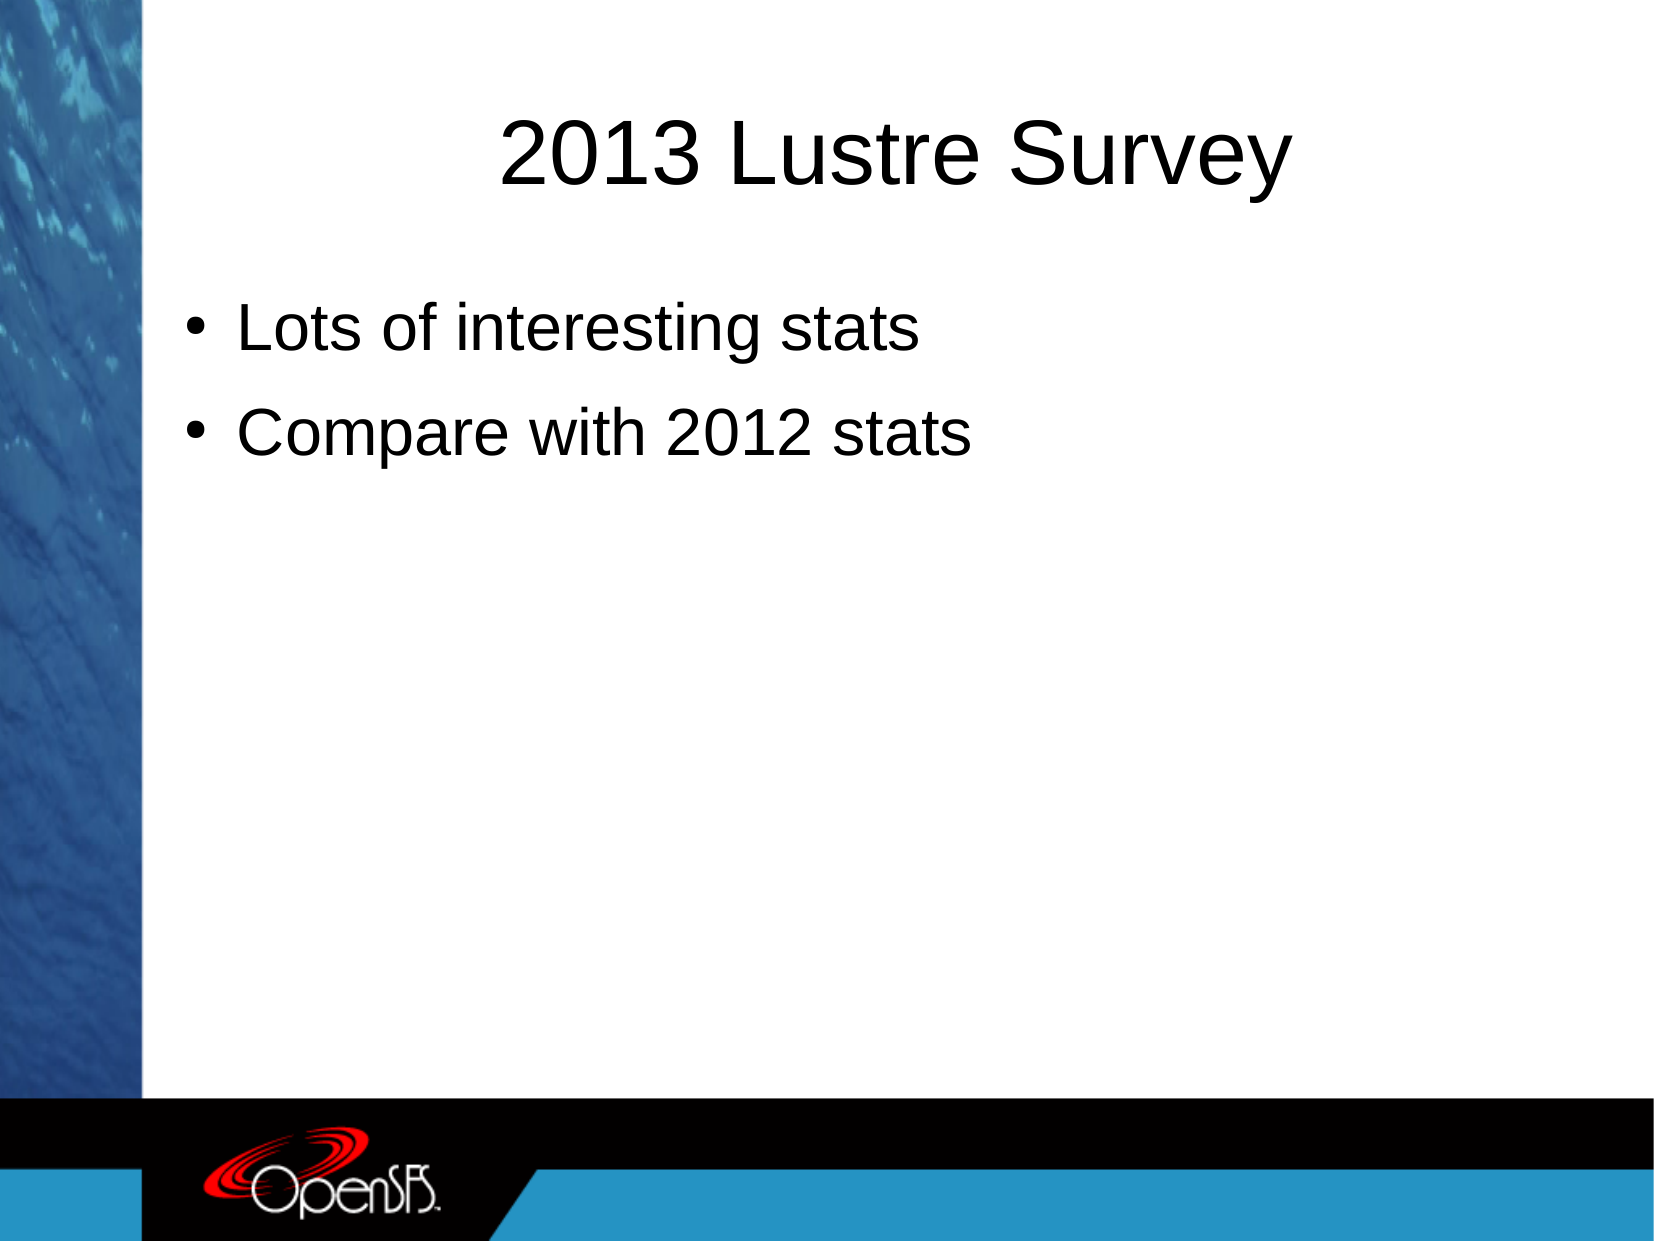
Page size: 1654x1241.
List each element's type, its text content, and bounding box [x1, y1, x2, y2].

picture [0, 0, 1654, 1241]
list Lots of interesting stats Compare with 2012 stats [166, 290, 1622, 1010]
title 2013 Lustre Survey [163, 49, 1630, 257]
